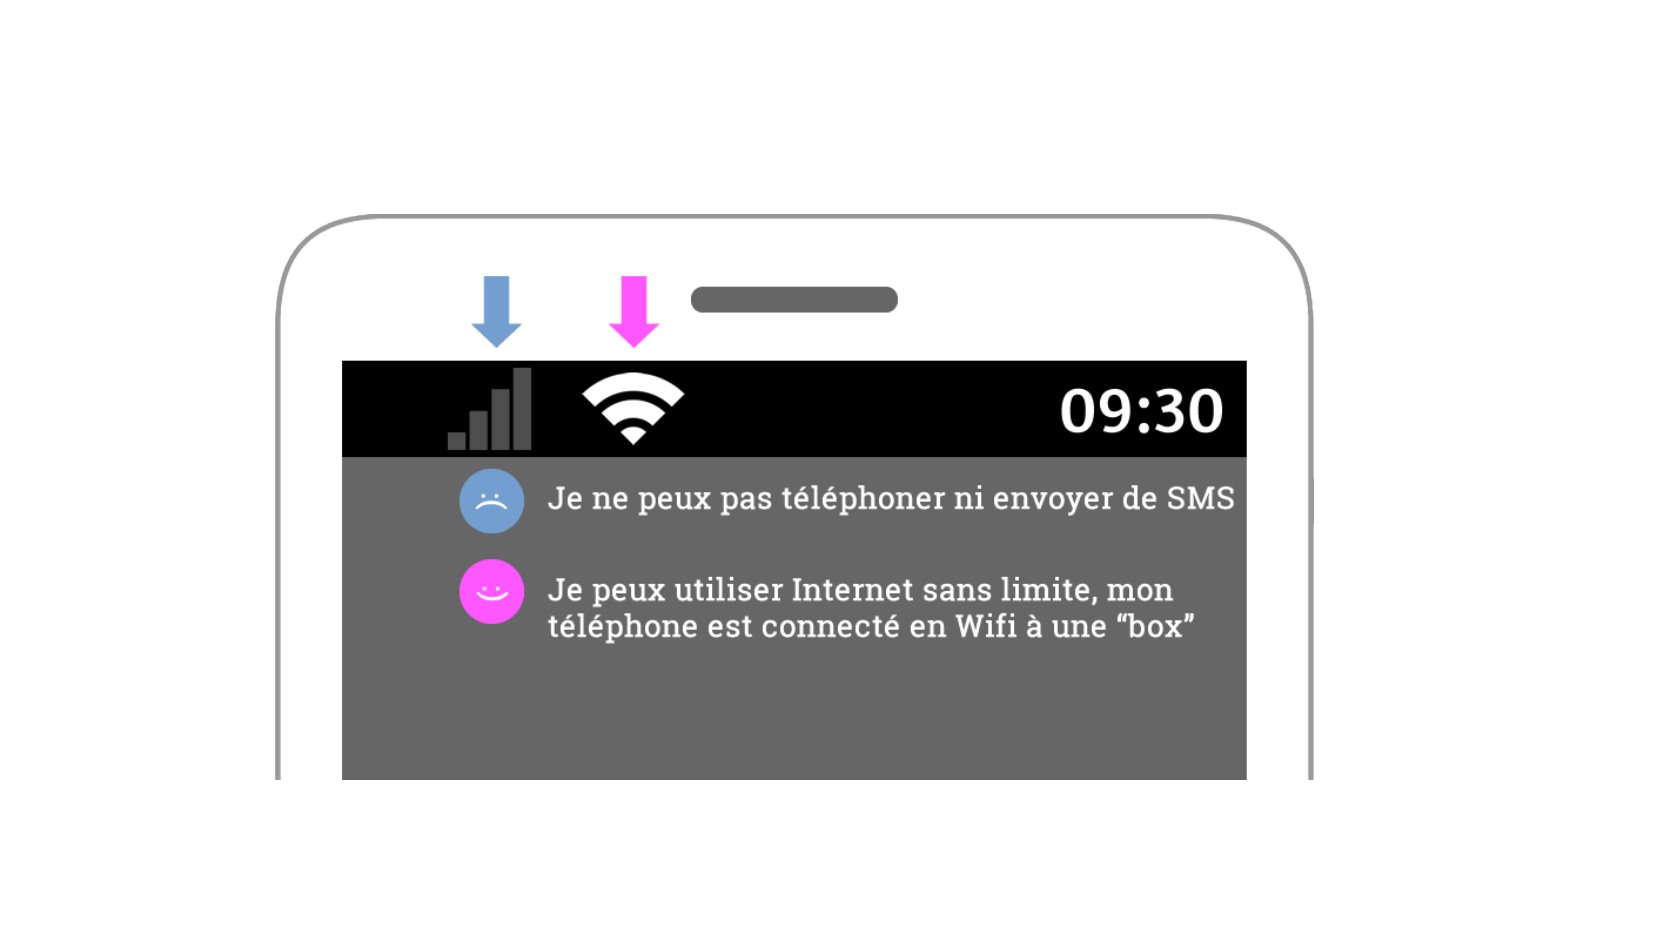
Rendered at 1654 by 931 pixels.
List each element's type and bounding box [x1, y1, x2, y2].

picture [207, 147, 1382, 780]
